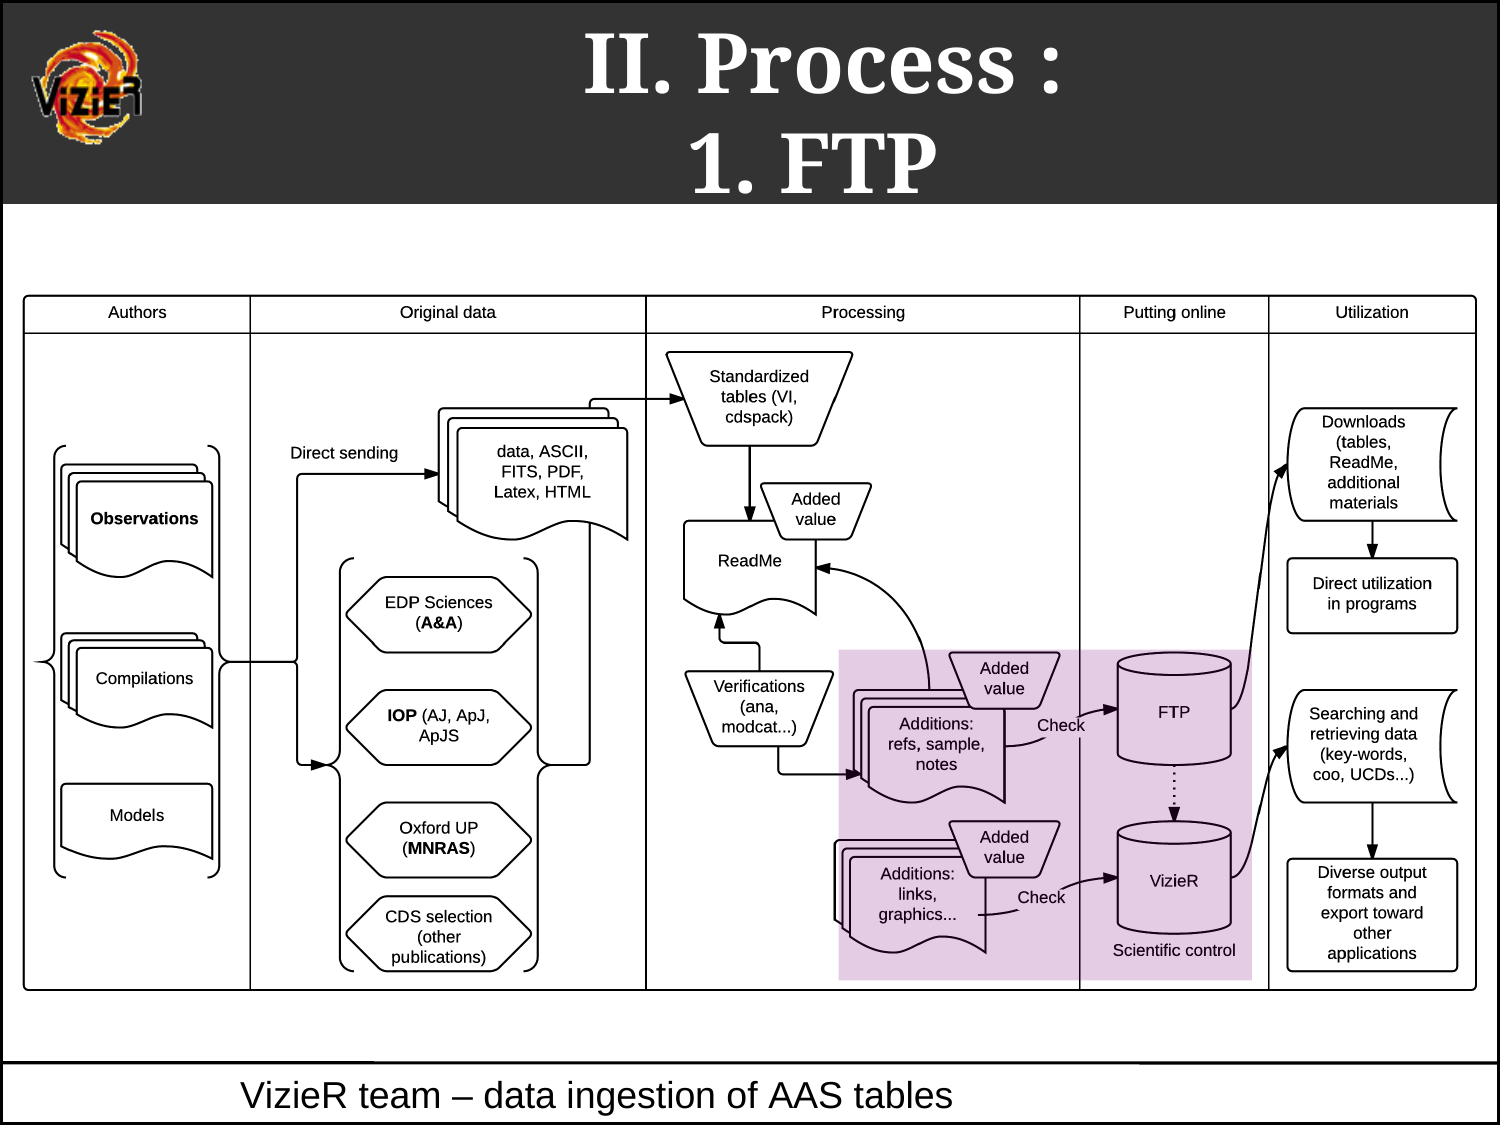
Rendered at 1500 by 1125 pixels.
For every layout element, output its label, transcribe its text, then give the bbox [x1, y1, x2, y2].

title II. Process : 1. FTP [201, 2, 1447, 218]
picture [29, 29, 148, 148]
text_box [838, 649, 1252, 981]
picture [11, 283, 1489, 998]
